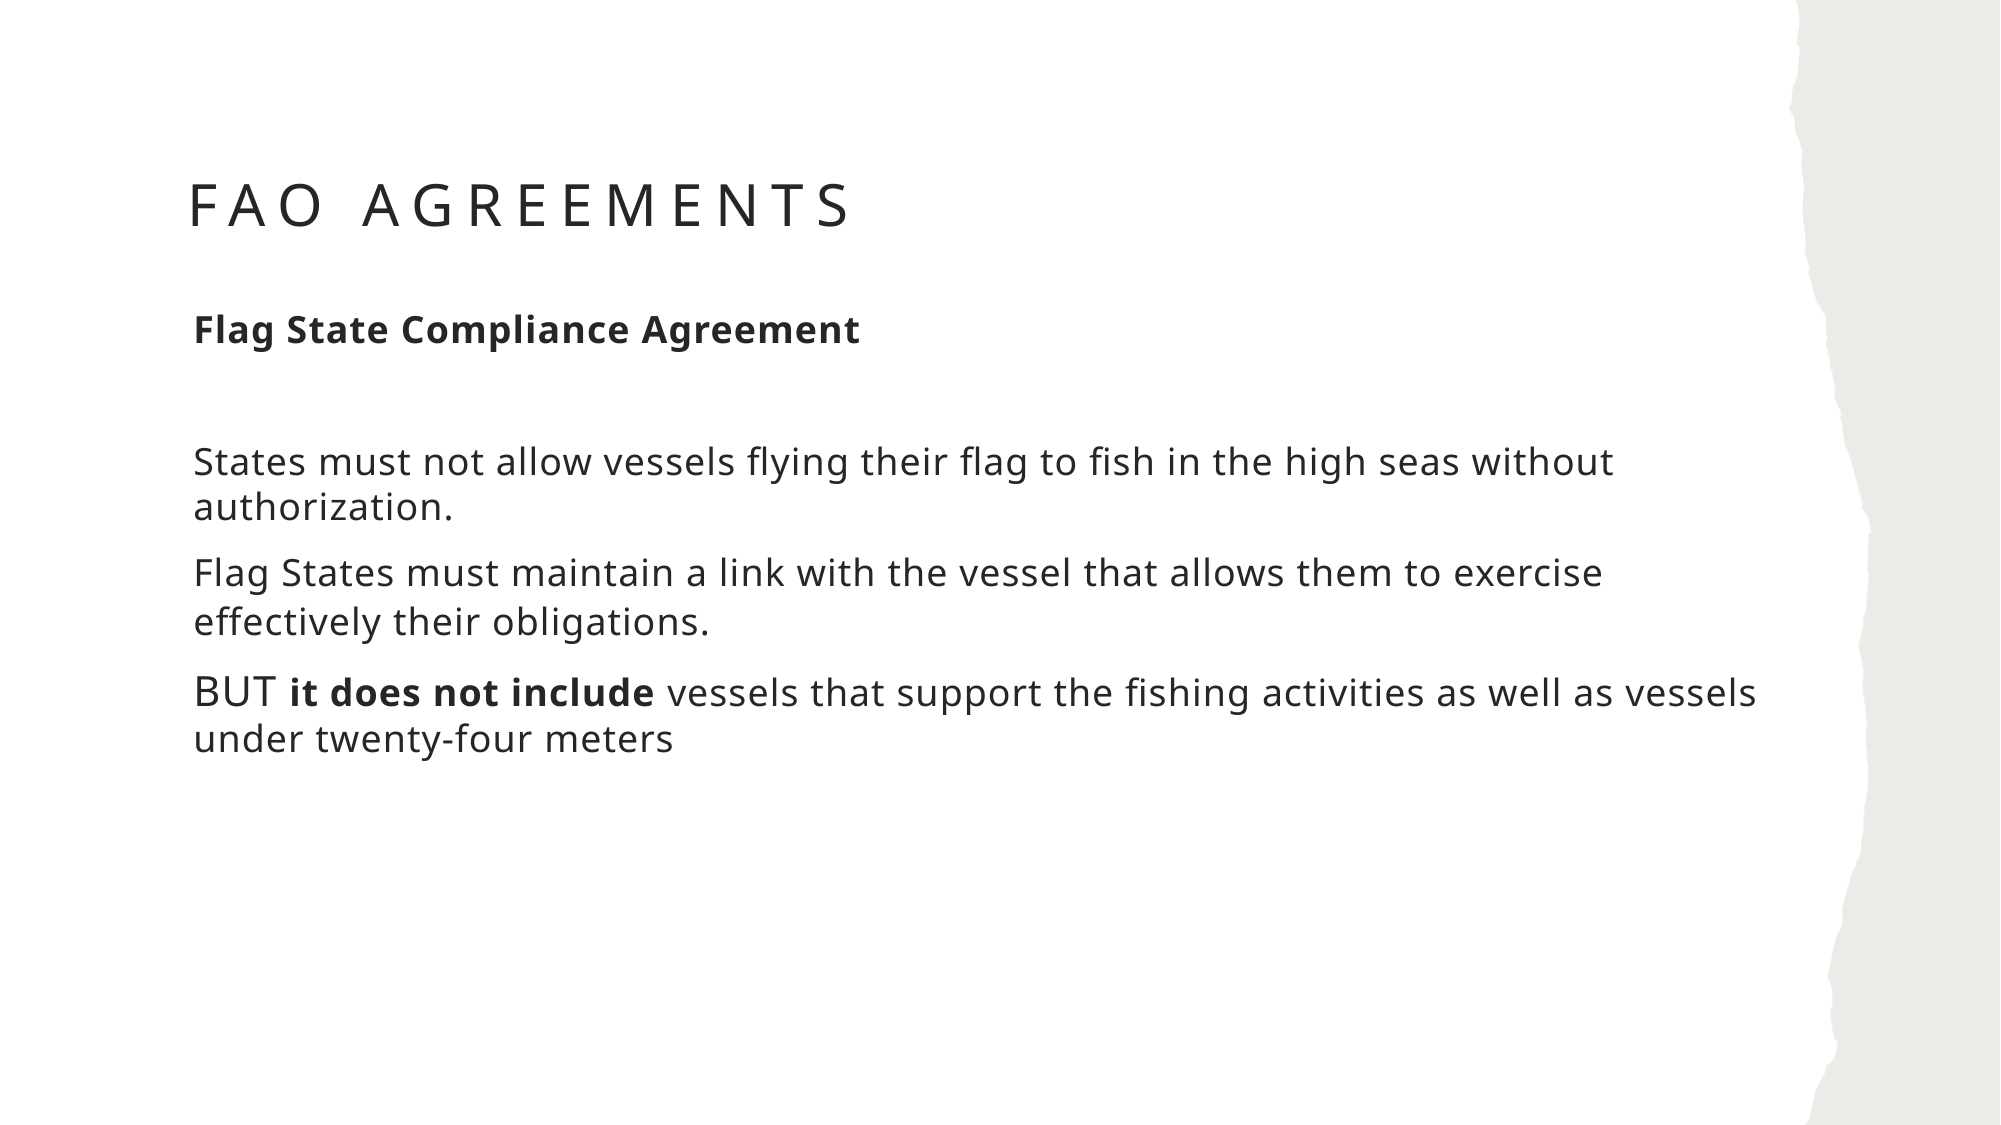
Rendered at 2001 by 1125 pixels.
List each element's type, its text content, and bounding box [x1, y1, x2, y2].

list Flag State Compliance Agreement States must not allow vessels flying their flag to fish in the high seas without authorization. Flag States must maintain a link with the vessel that allows them to exercise effectively their obligations. BUT it does not include vessels that support the fishing activities as well as vessels under twenty-four meters [178, 298, 1788, 1026]
title FAO Agreements [172, 99, 1782, 300]
